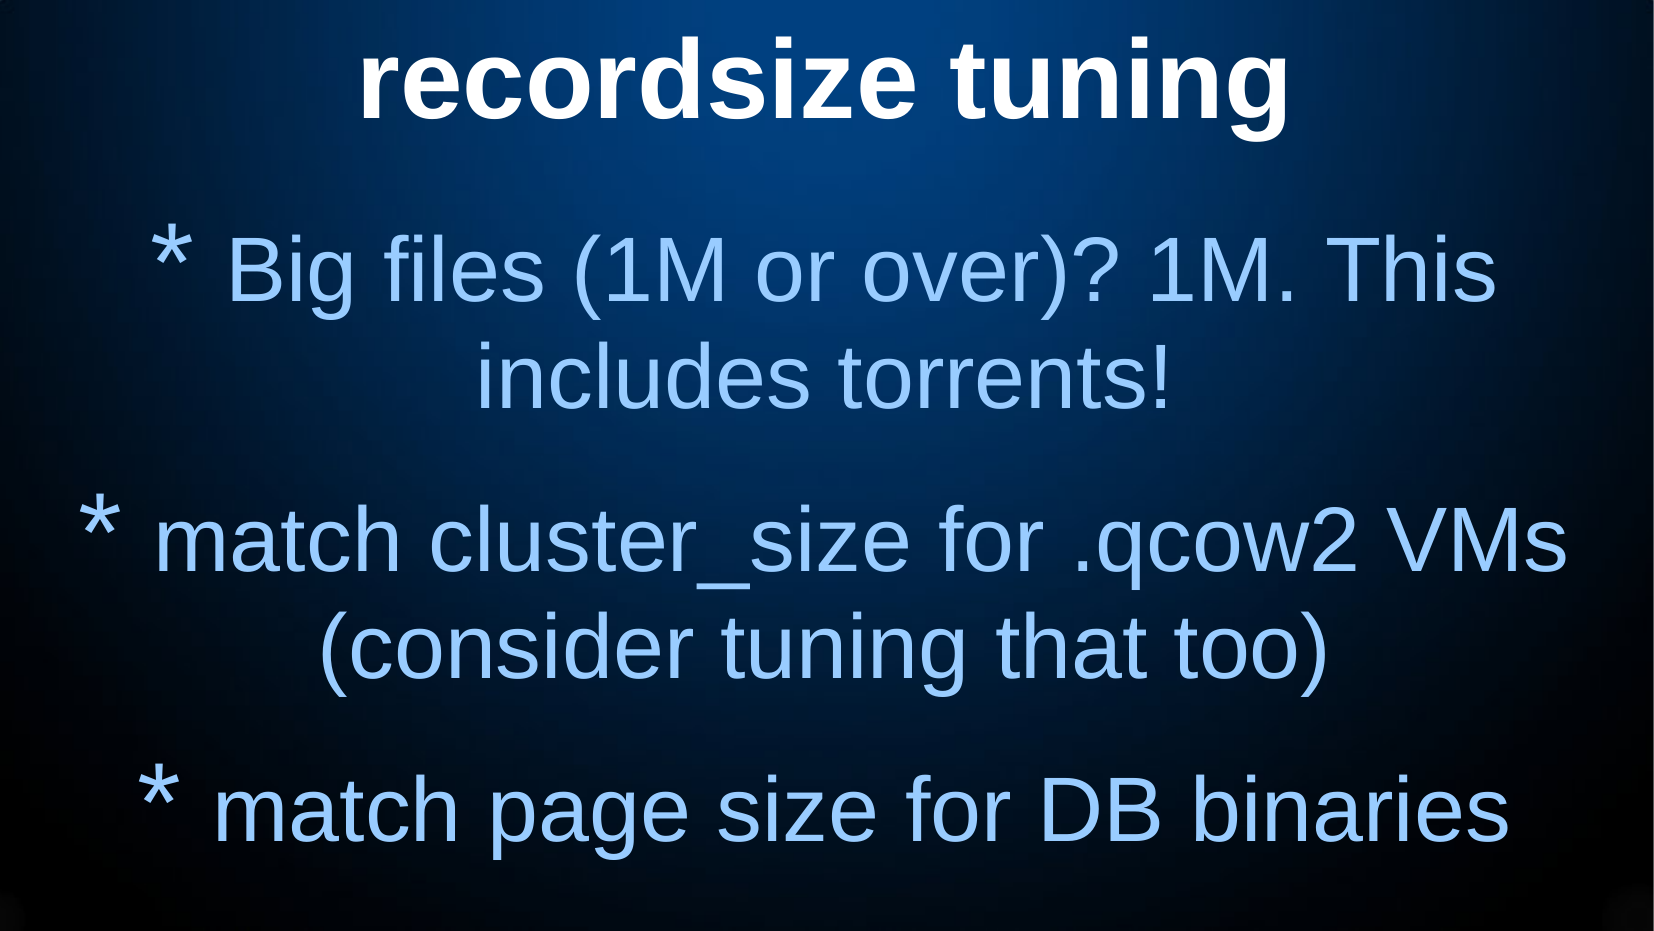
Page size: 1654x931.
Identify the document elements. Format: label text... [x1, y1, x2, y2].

title * Big files (1M or over)? 1M. This includes torrents! * match cluster_size for .qcow2 VMs (consider tuning that too) * match page size for DB binaries [15, 166, 1636, 899]
picture [0, 0, 1654, 931]
title recordsize tuning [0, 2, 1651, 158]
